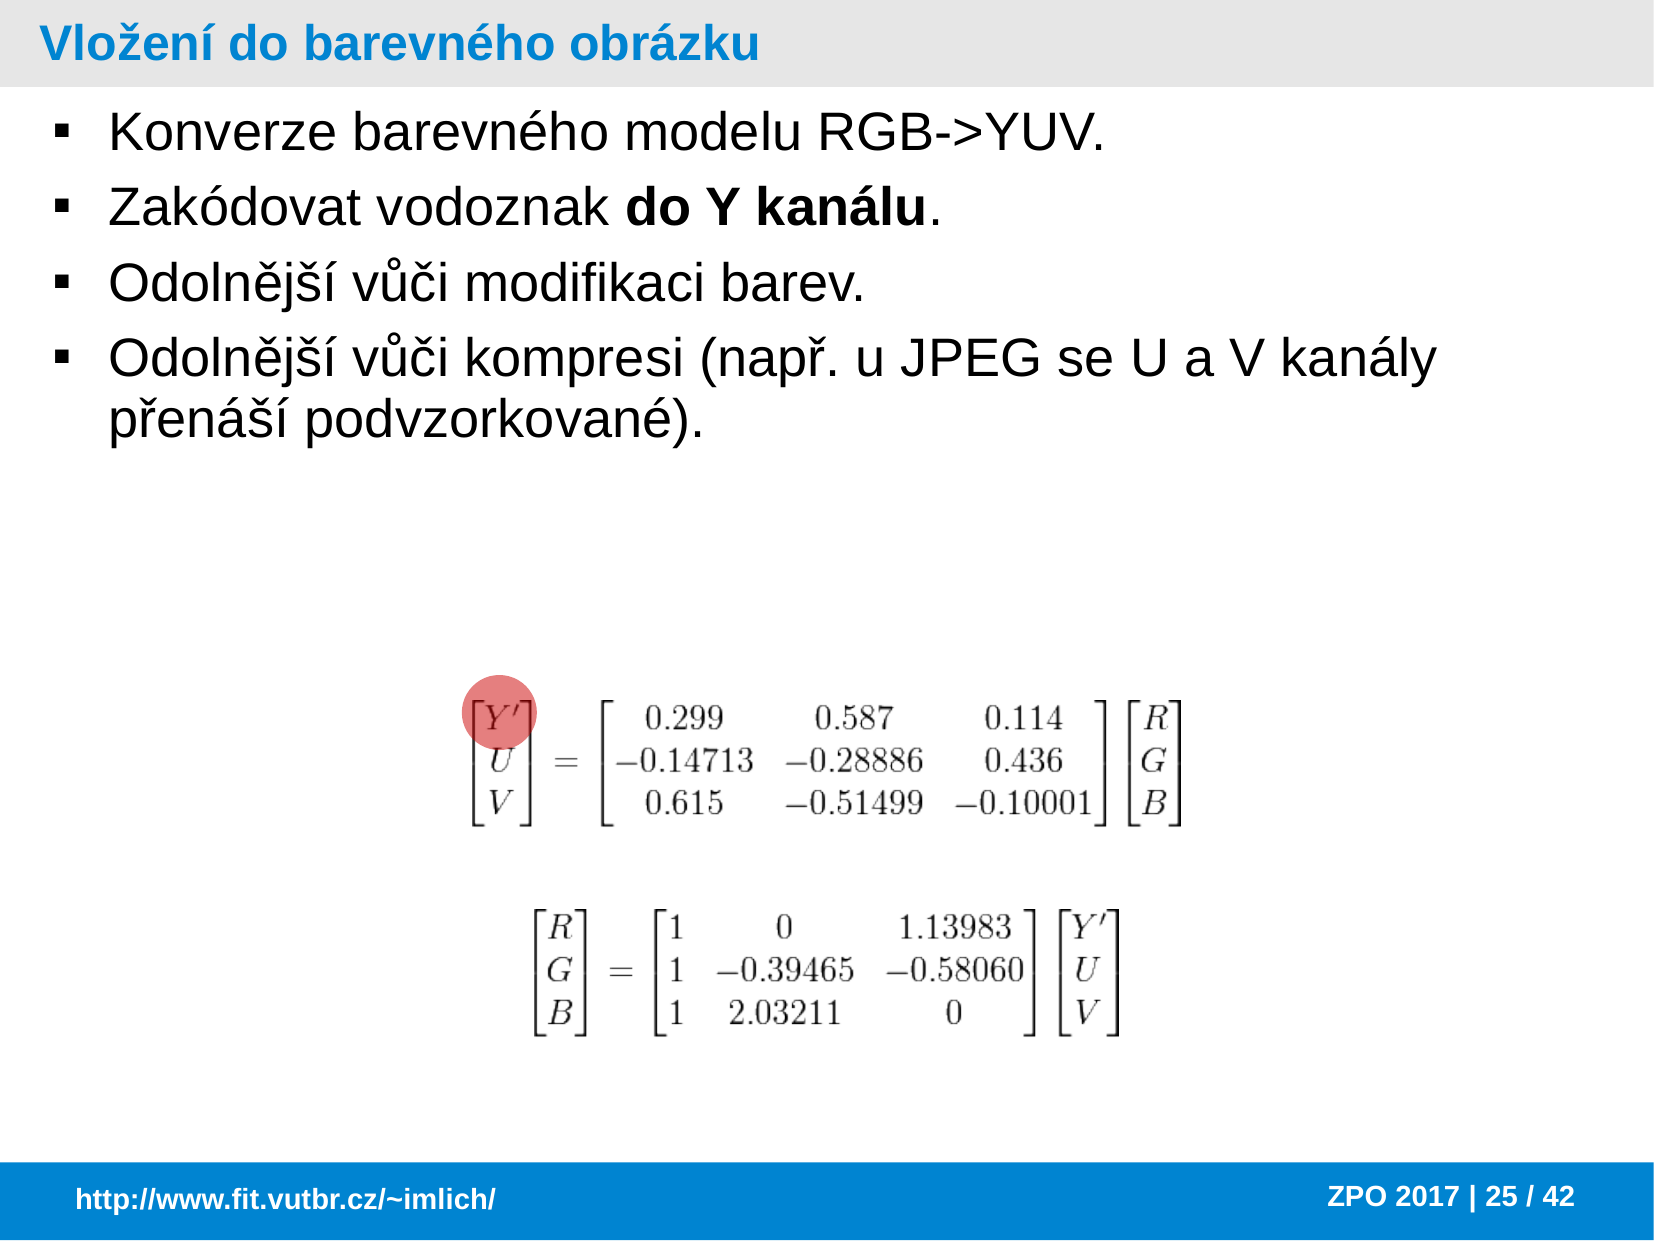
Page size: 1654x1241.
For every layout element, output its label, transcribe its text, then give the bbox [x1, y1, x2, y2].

list Konverze barevného modelu RGB->YUV. Zakódovat vodoznak do Y kanálu. Odolnější vůči modifikaci barev. Odolnější vůči kompresi (např. u JPEG se U a V kanály přenáší podvzorkované). [37, 101, 1613, 1126]
text_box [461, 675, 537, 751]
picture [472, 700, 1181, 829]
title Vložení do barevného obrázku [39, 5, 1615, 81]
picture [534, 909, 1119, 1039]
